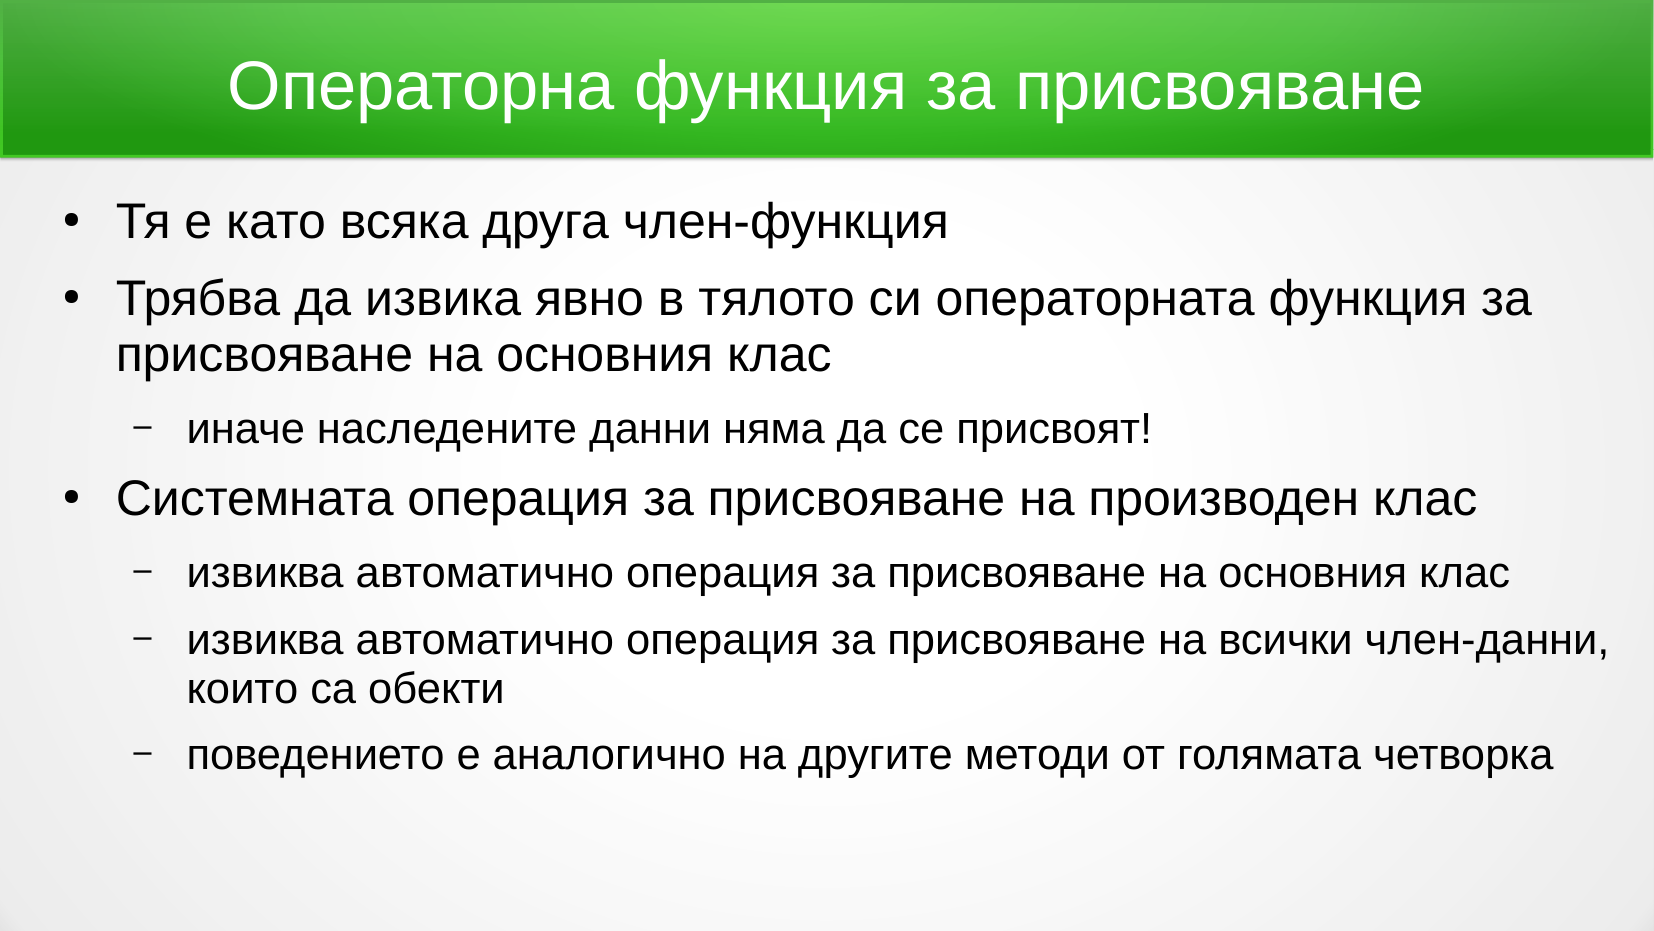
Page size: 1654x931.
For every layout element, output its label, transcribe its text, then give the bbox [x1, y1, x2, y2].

list Тя е като всяка друга член-функция Трябва да извика явно в тялото си операторната функция за присвояване на основния клас иначе наследените данни няма да се присвоят! Системната операция за присвояване на производен клас извиква автоматично операция за присвояване на основния клас извиква автоматично операция за присвояване на всички член-данни, които са обекти поведението е аналогично на другите методи от голямата четворка [44, 192, 1619, 898]
title Операторна функция за присвояване [82, 37, 1571, 135]
